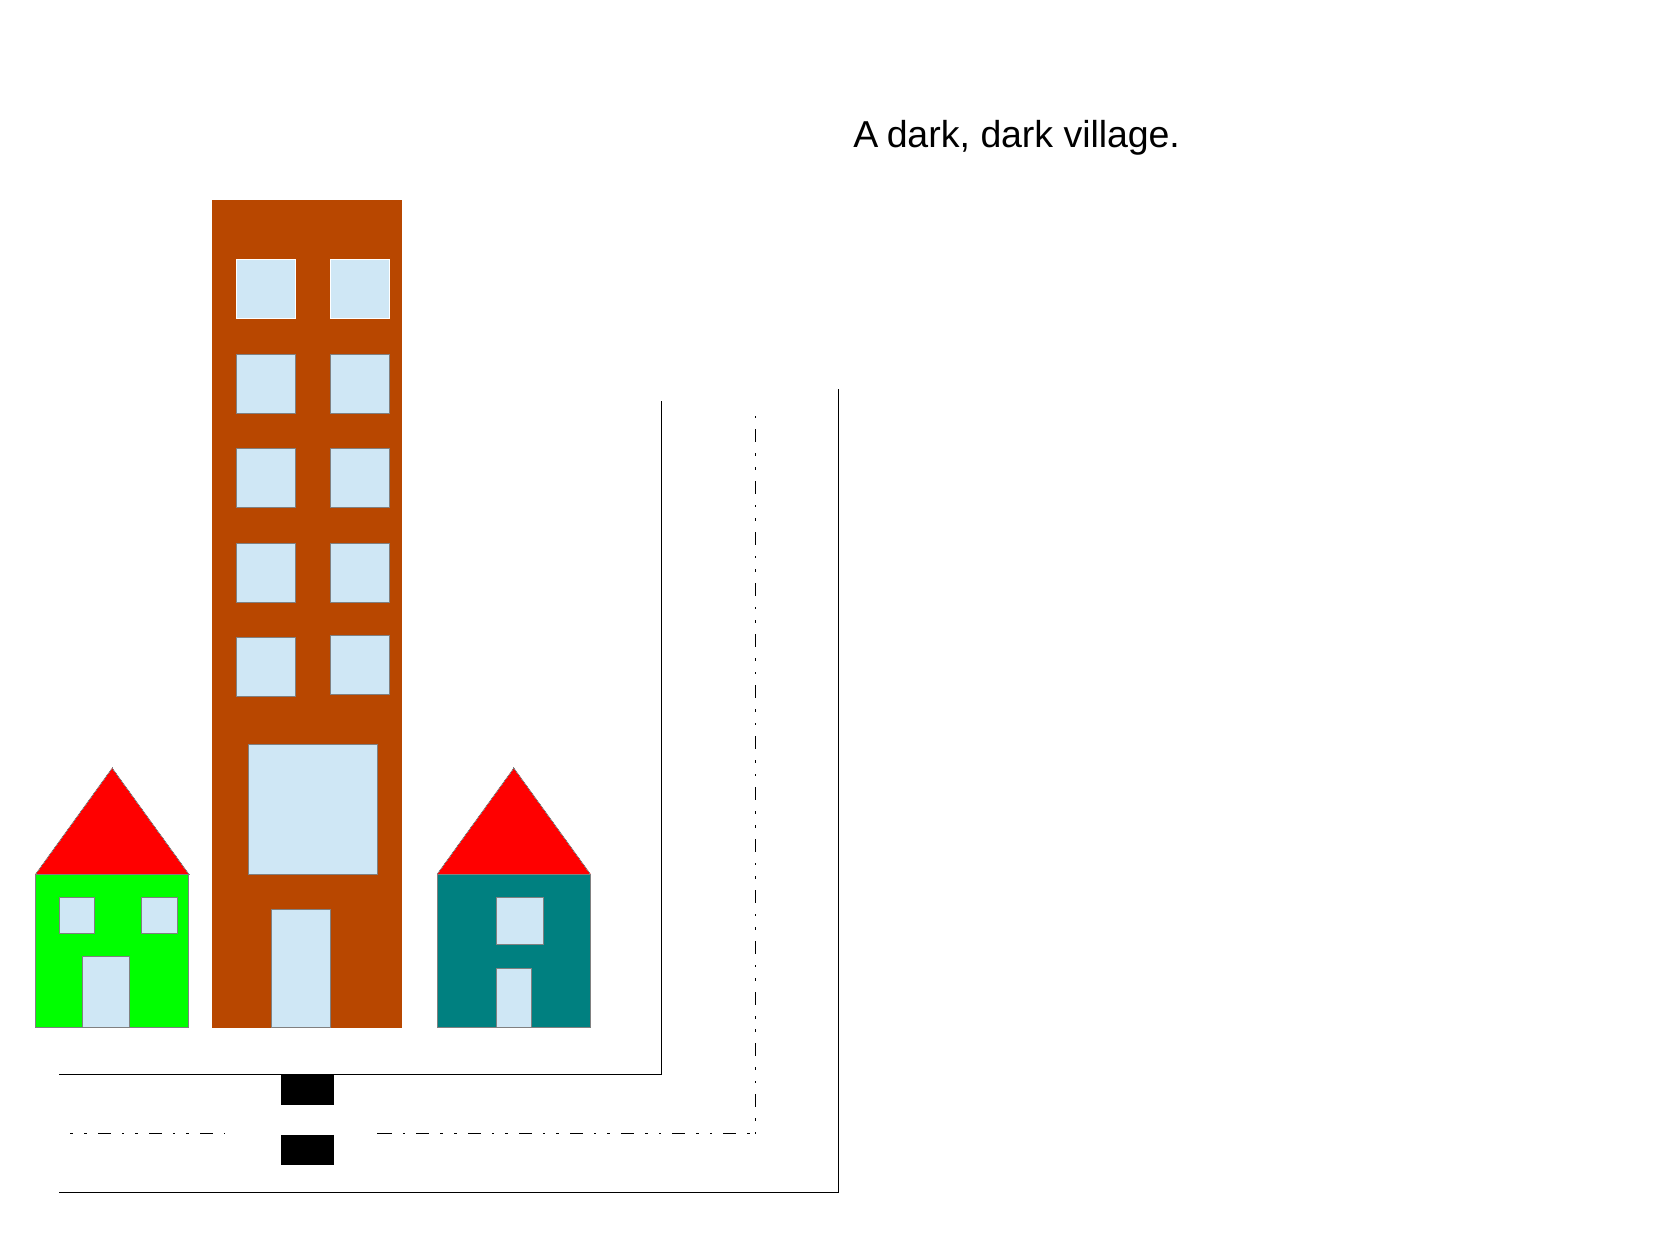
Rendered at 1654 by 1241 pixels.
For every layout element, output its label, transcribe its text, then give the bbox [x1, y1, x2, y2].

text_box [437, 767, 591, 1028]
text_box [35, 767, 190, 1028]
text_box A dark, dark village. [838, 106, 1430, 164]
text_box [212, 200, 402, 1028]
